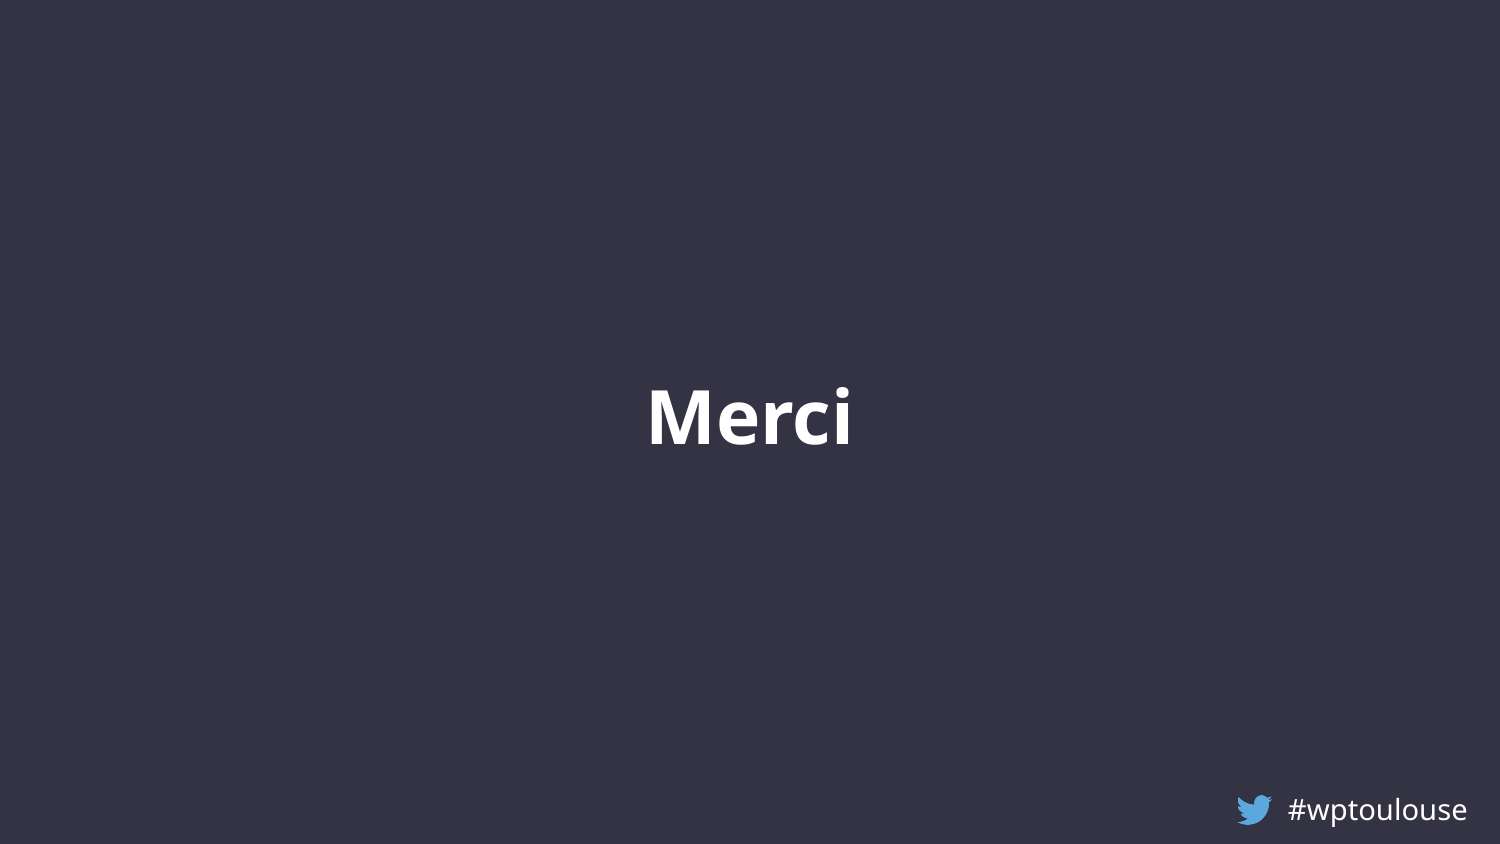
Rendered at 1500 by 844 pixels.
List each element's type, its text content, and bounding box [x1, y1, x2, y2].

title Merci [75, 368, 1425, 476]
text_box #wptoulouse [1272, 776, 1488, 832]
picture [1236, 795, 1273, 825]
